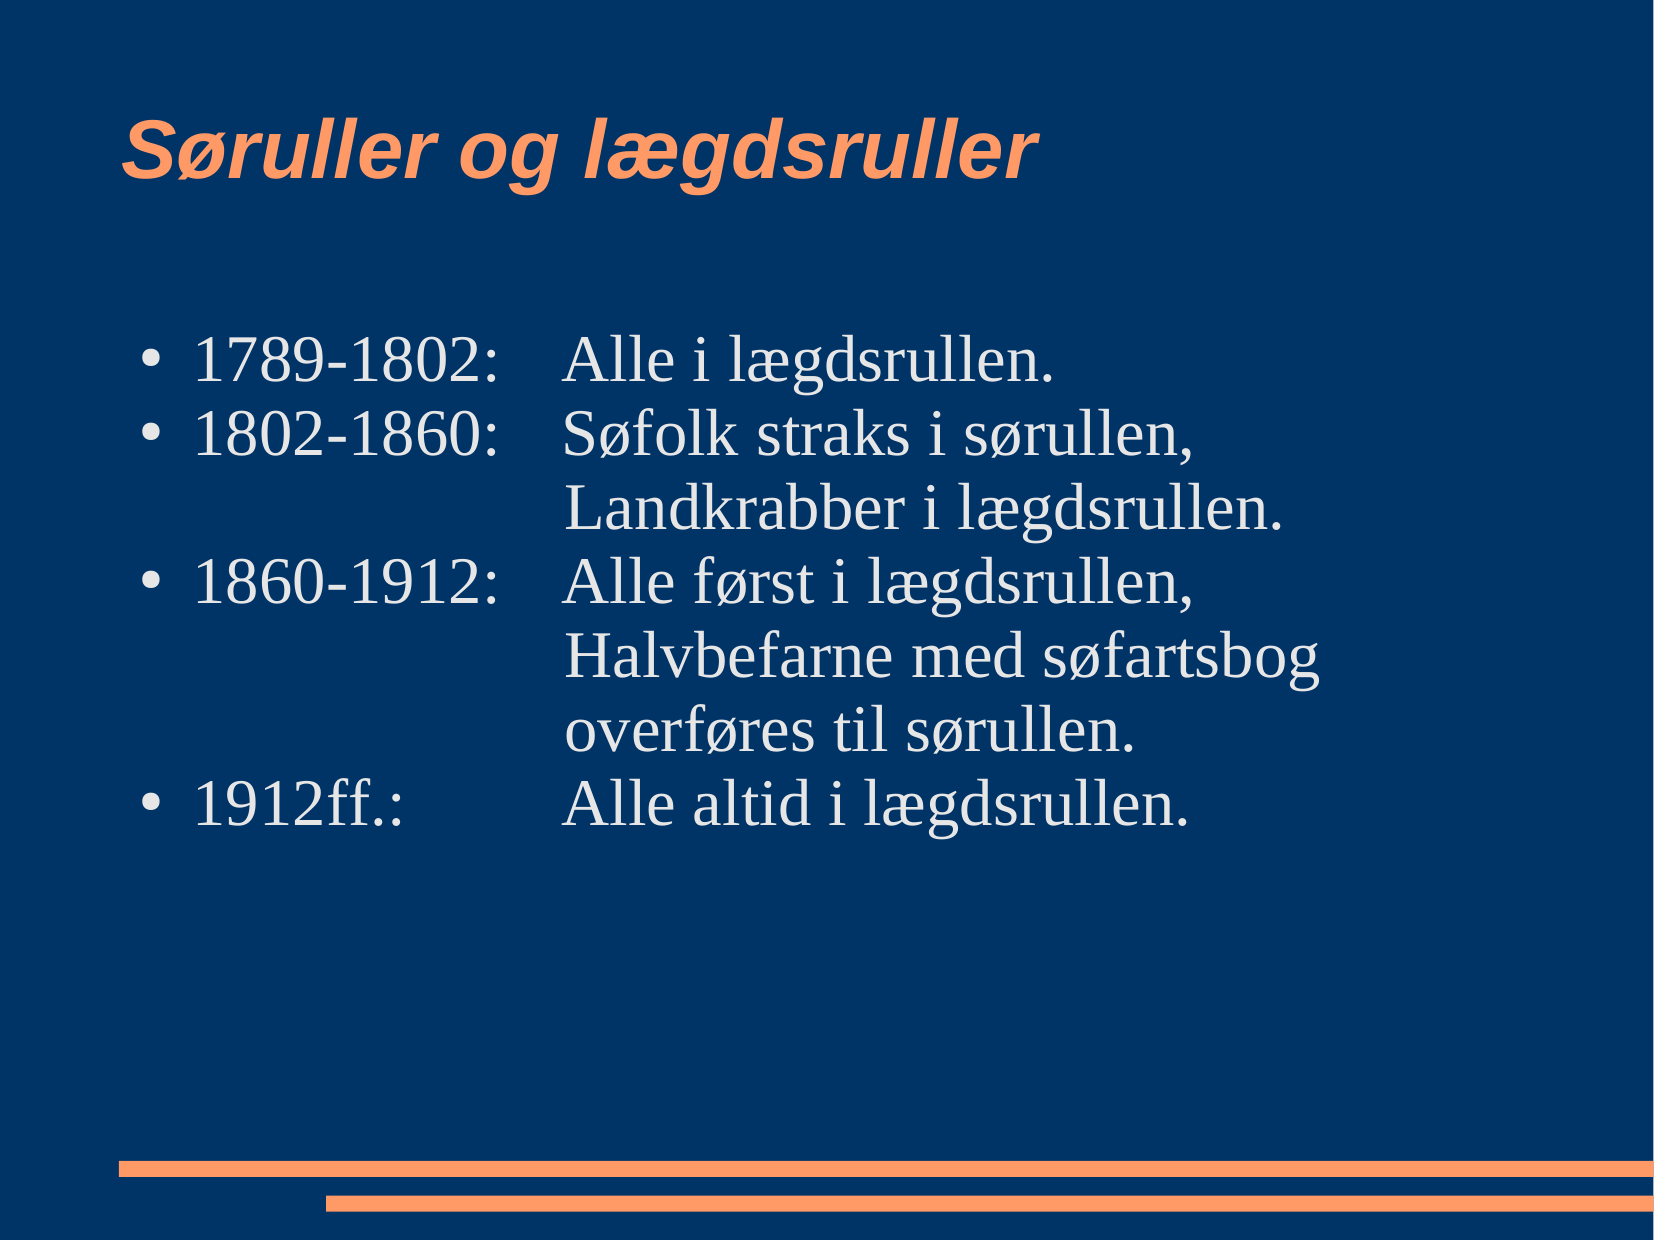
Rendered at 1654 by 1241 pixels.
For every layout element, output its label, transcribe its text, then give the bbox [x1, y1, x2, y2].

list 1789-1802: Alle i lægdsrullen. 1802-1860: Søfolk straks i sørullen, Landkrabber i lægdsrullen. 1860-1912: Alle først i lægdsrullen, Halvbefarne med søfartsbog overføres til sørullen. 1912ff.: Alle altid i lægdsrullen. [121, 322, 1561, 1118]
title Søruller og lægdsruller [121, 53, 1534, 247]
